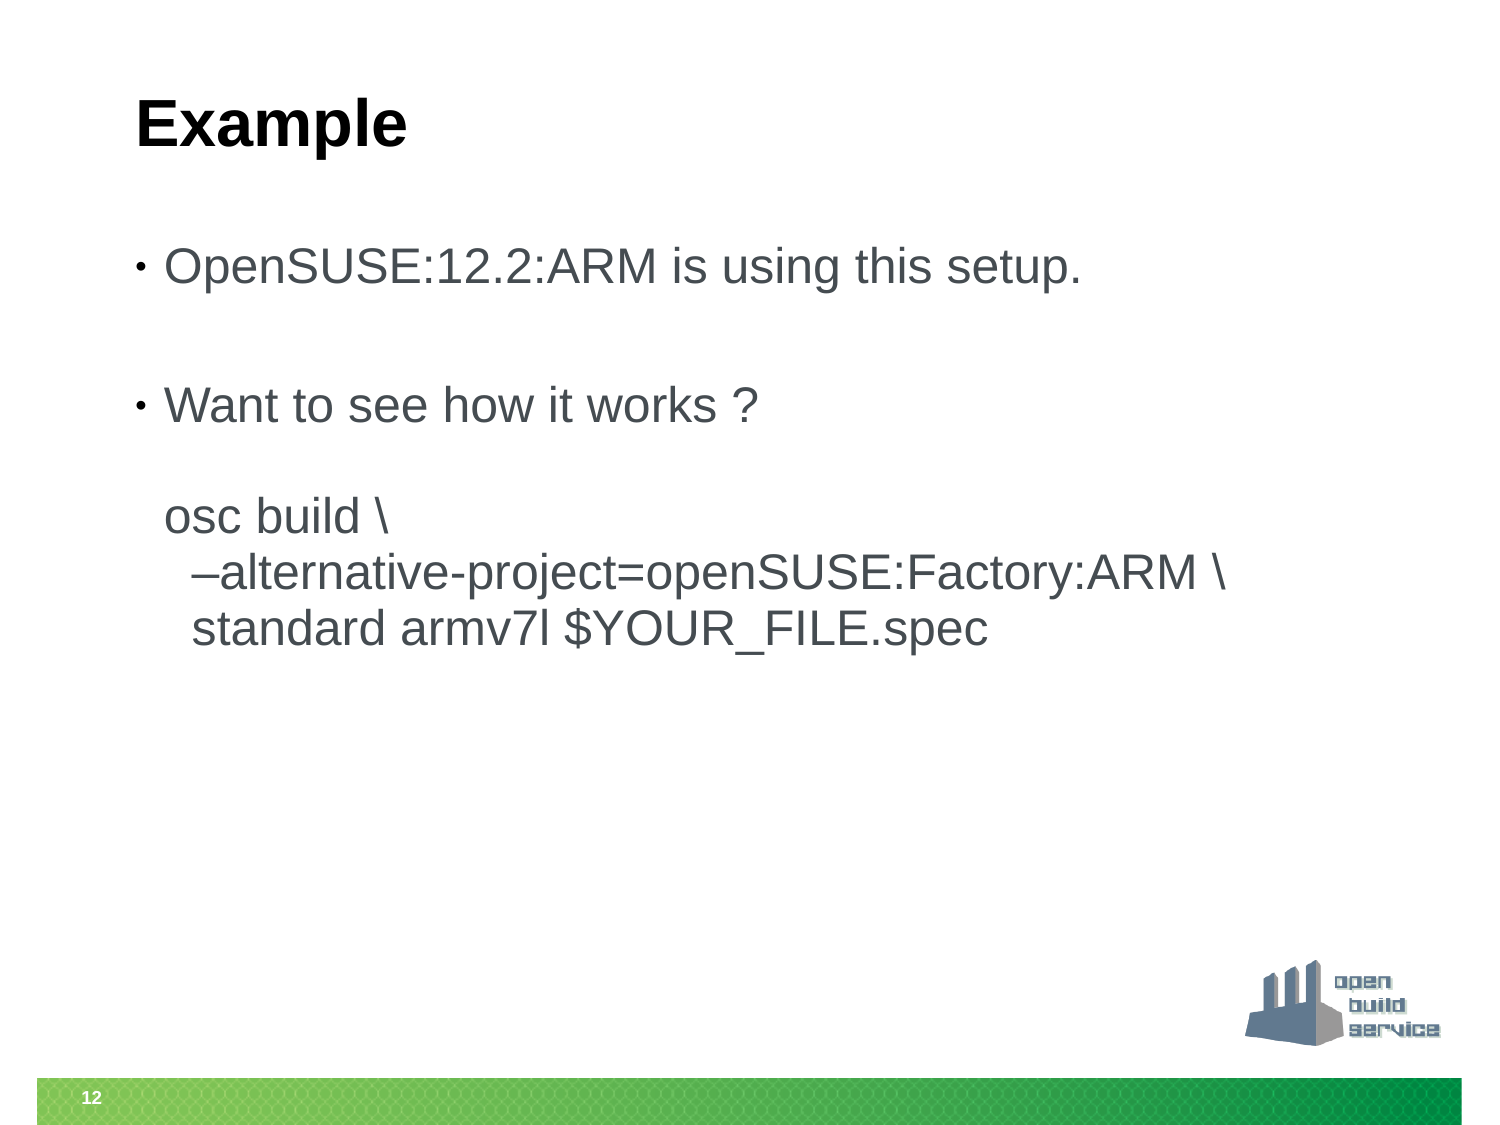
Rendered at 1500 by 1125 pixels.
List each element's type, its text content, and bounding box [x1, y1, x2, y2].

list OpenSUSE:12.2:ARM is using this setup. Want to see how it works ? osc build \ –alternative-project=openSUSE:Factory:ARM \ standard armv7l $YOUR_FILE.spec [135, 238, 1372, 982]
picture [1245, 960, 1441, 1046]
picture [37, 1078, 1462, 1125]
title Example [135, 41, 1372, 204]
